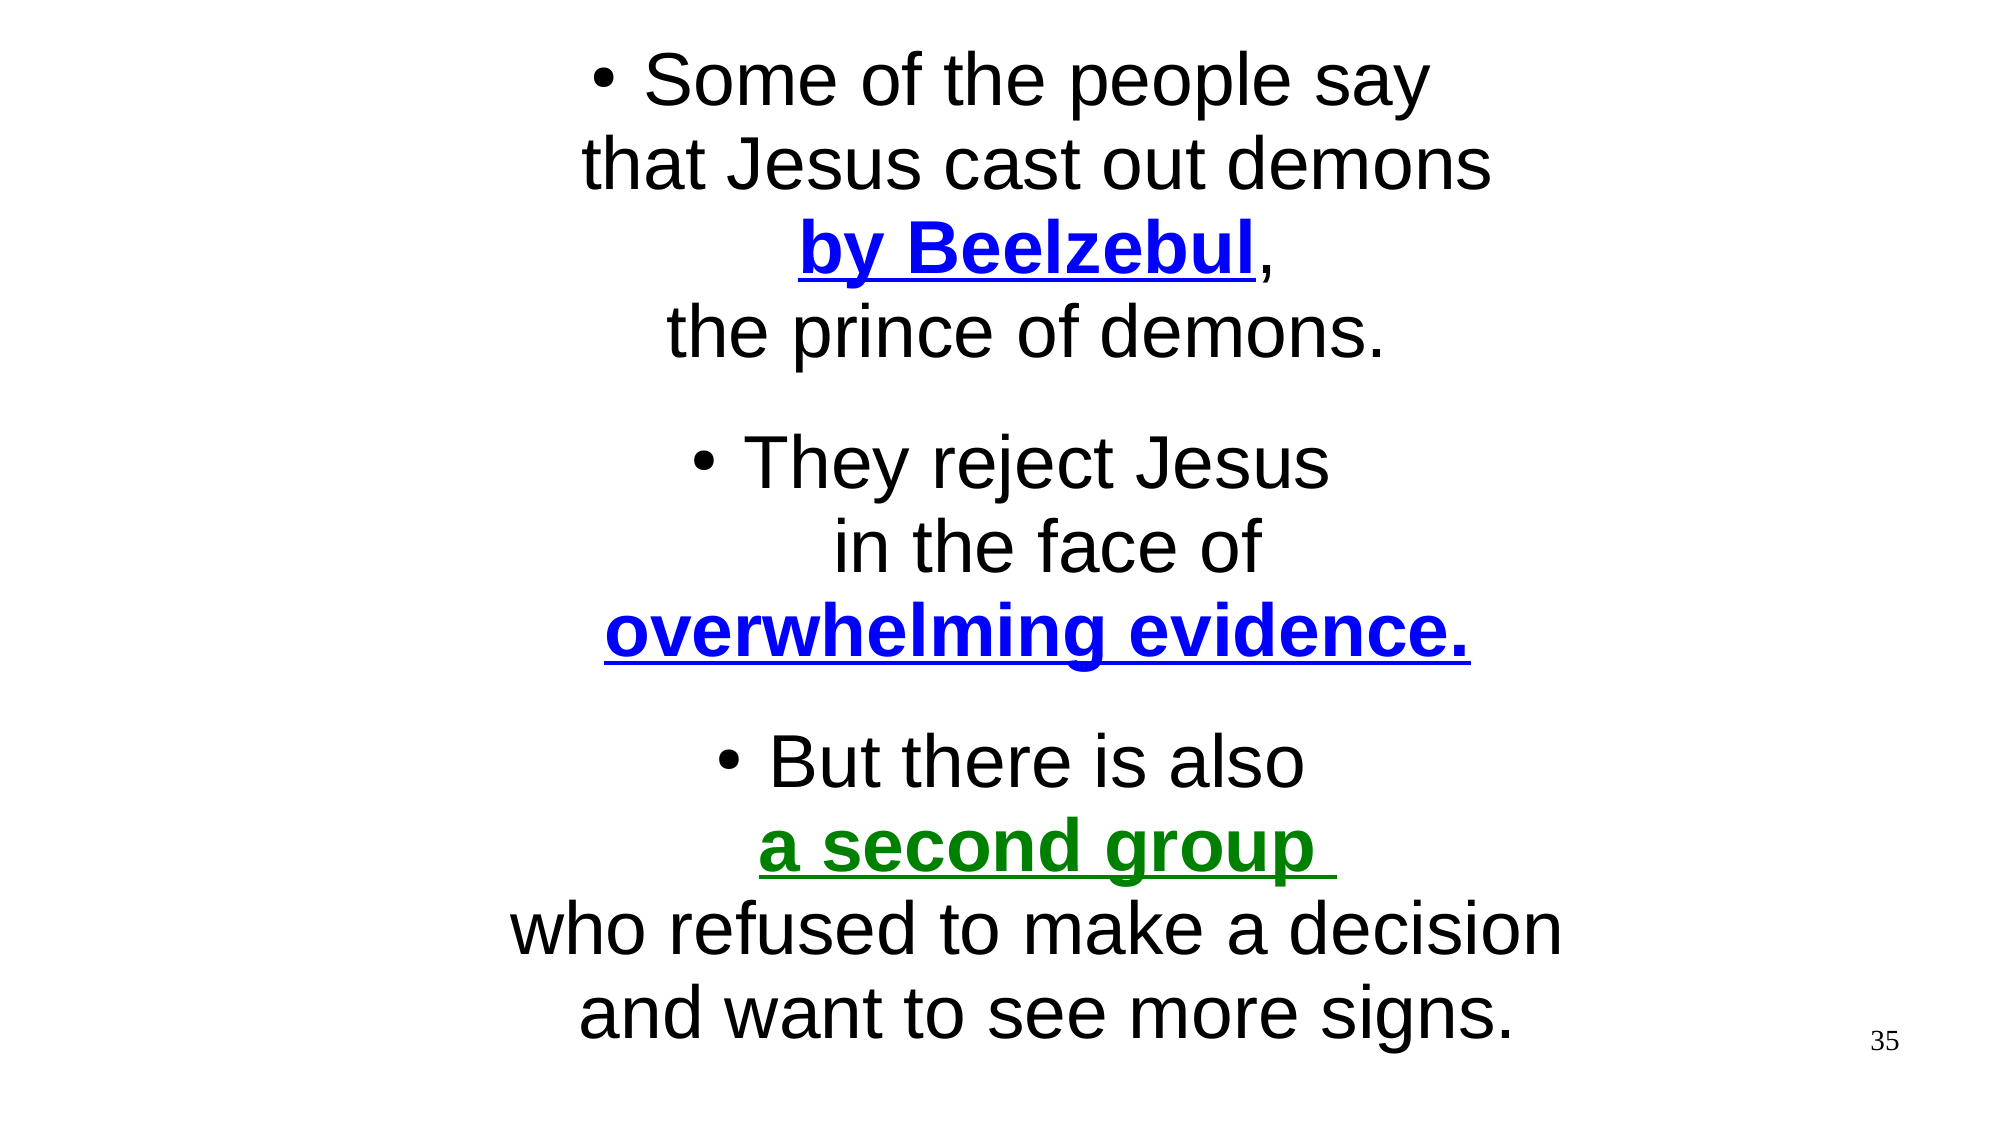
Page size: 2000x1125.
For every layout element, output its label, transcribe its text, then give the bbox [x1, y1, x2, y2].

list Some of the people say that Jesus cast out demons by Beelzebul, the prince of demons. They reject Jesus in the face of overwhelming evidence. But there is also a second group who refused to make a decision and want to see more signs. [37, 37, 1988, 1125]
